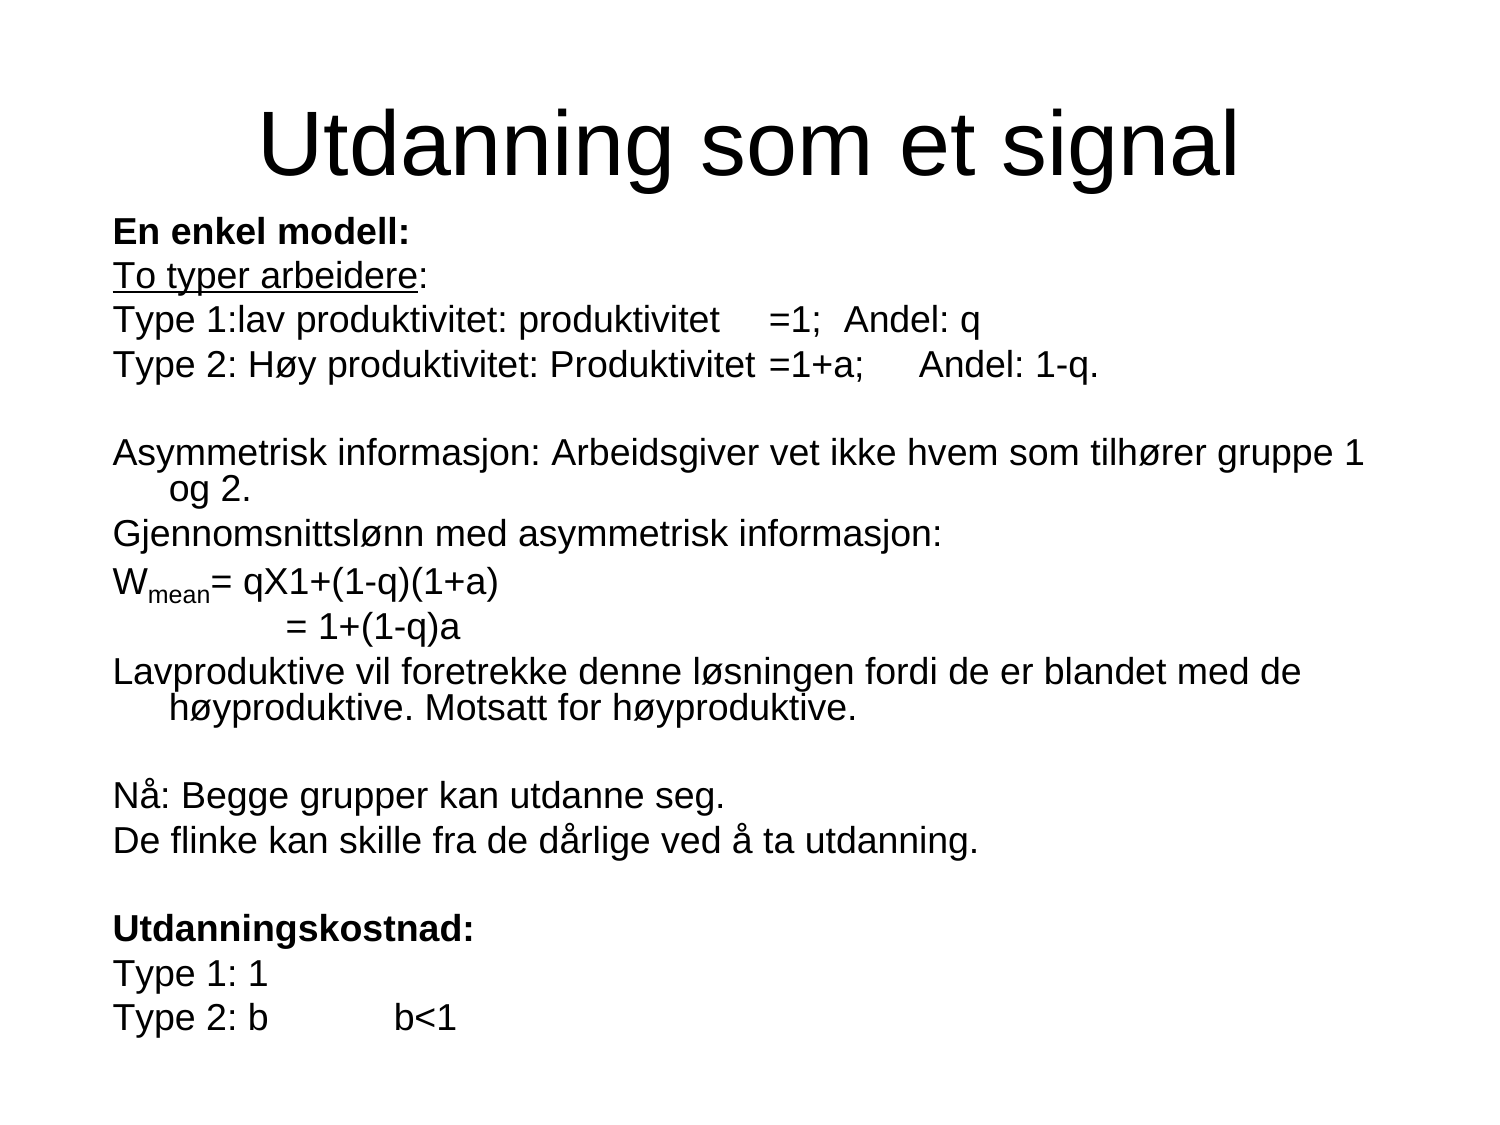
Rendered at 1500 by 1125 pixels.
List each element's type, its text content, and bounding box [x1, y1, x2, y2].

list En enkel modell: To typer arbeidere: Type 1:lav produktivitet: produktivitet =1; Andel: q Type 2: Høy produktivitet: Produktivitet =1+a; Andel: 1-q. Asymmetrisk informasjon: Arbeidsgiver vet ikke hvem som tilhører gruppe 1 og 2. Gjennomsnittslønn med asymmetrisk informasjon: Wmean= qX1+(1-q)(1+a) = 1+(1-q)a Lavproduktive vil foretrekke denne løsningen fordi de er blandet med de høyproduktive. Motsatt for høyproduktive. Nå: Begge grupper kan utdanne seg. De flinke kan skille fra de dårlige ved å ta utdanning. Utdanningskostnad: Type 1: 1 Type 2: b b<1 [41, 208, 1424, 1106]
title Utdanning som et signal [75, 45, 1426, 233]
